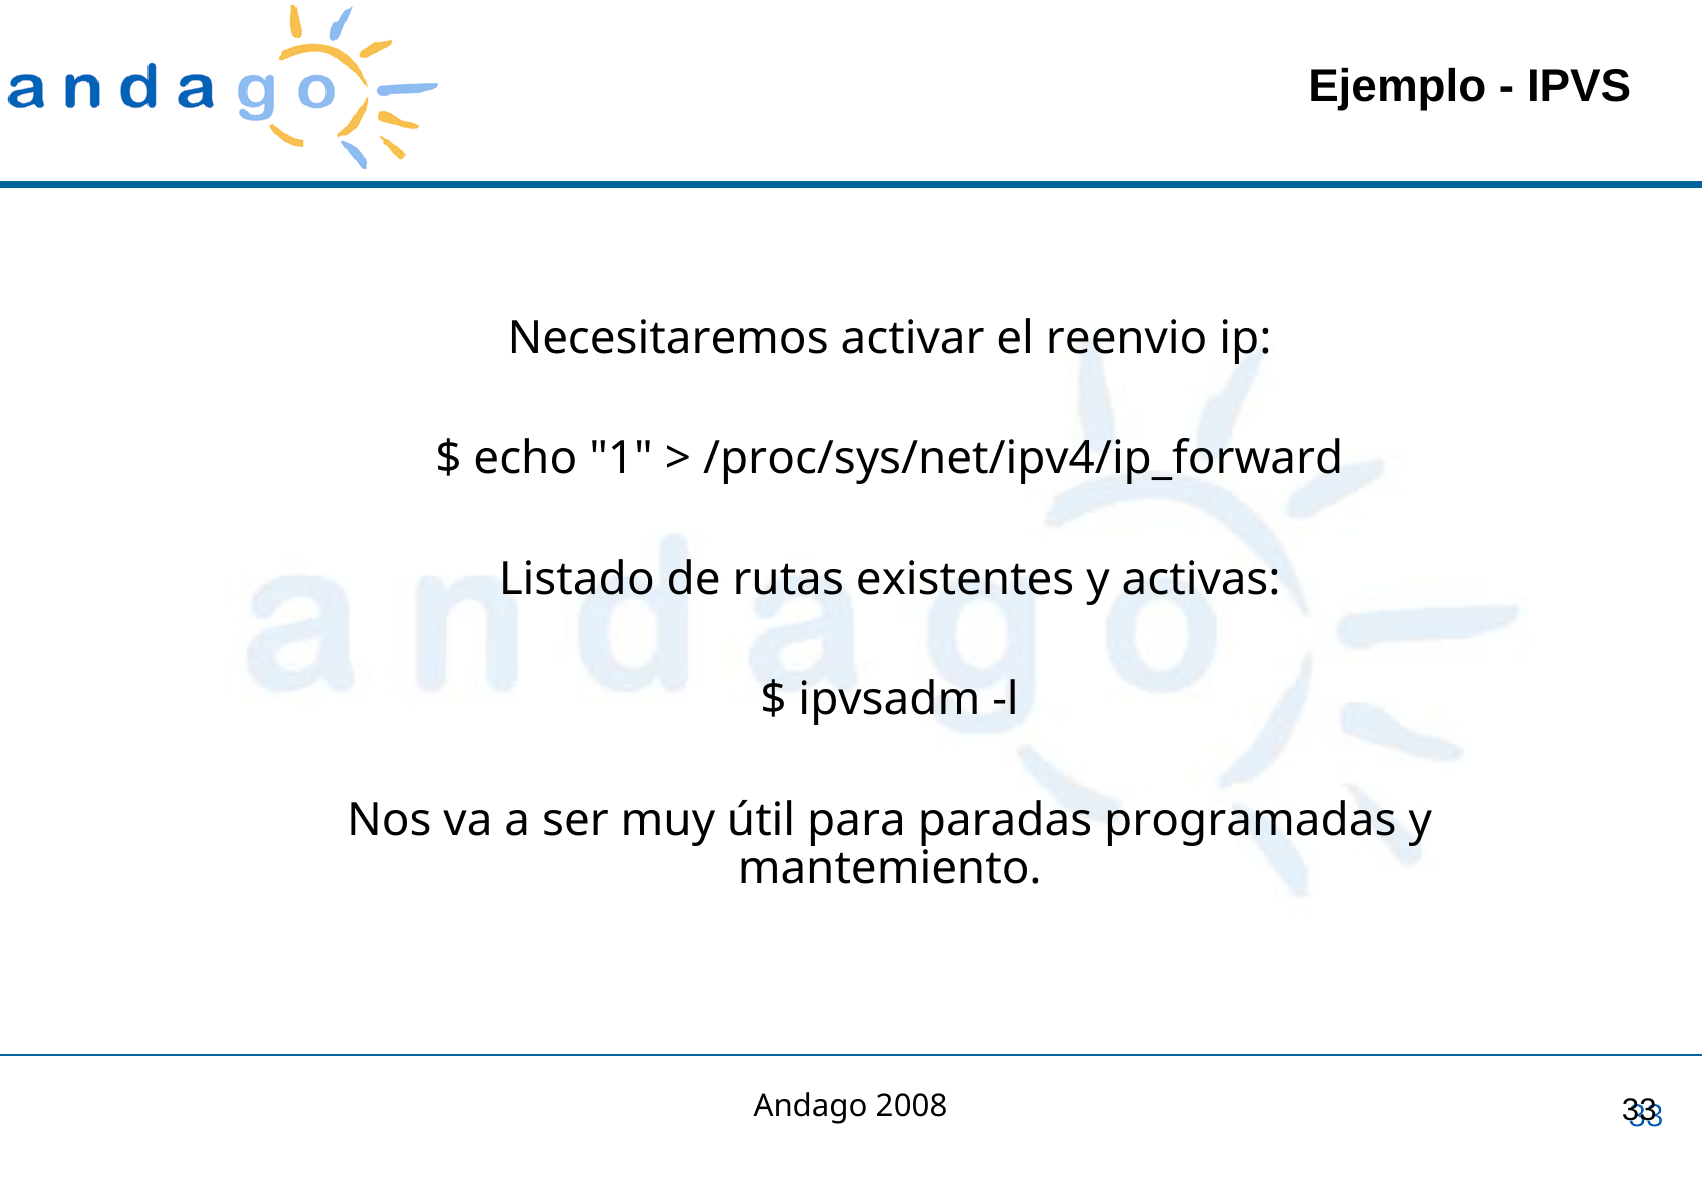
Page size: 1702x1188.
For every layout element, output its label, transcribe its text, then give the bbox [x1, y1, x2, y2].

title Ejemplo - IPVS [255, 0, 1702, 188]
picture [0, 0, 255, 175]
subtitle Necesitaremos activar el reenvio ip: $ echo "1" > /proc/sys/net/ipv4/ip_forward Listado de rutas existentes y activas: $ ipvsadm -l Nos va a ser muy útil para paradas programadas y mantemiento. [125, 247, 1572, 961]
